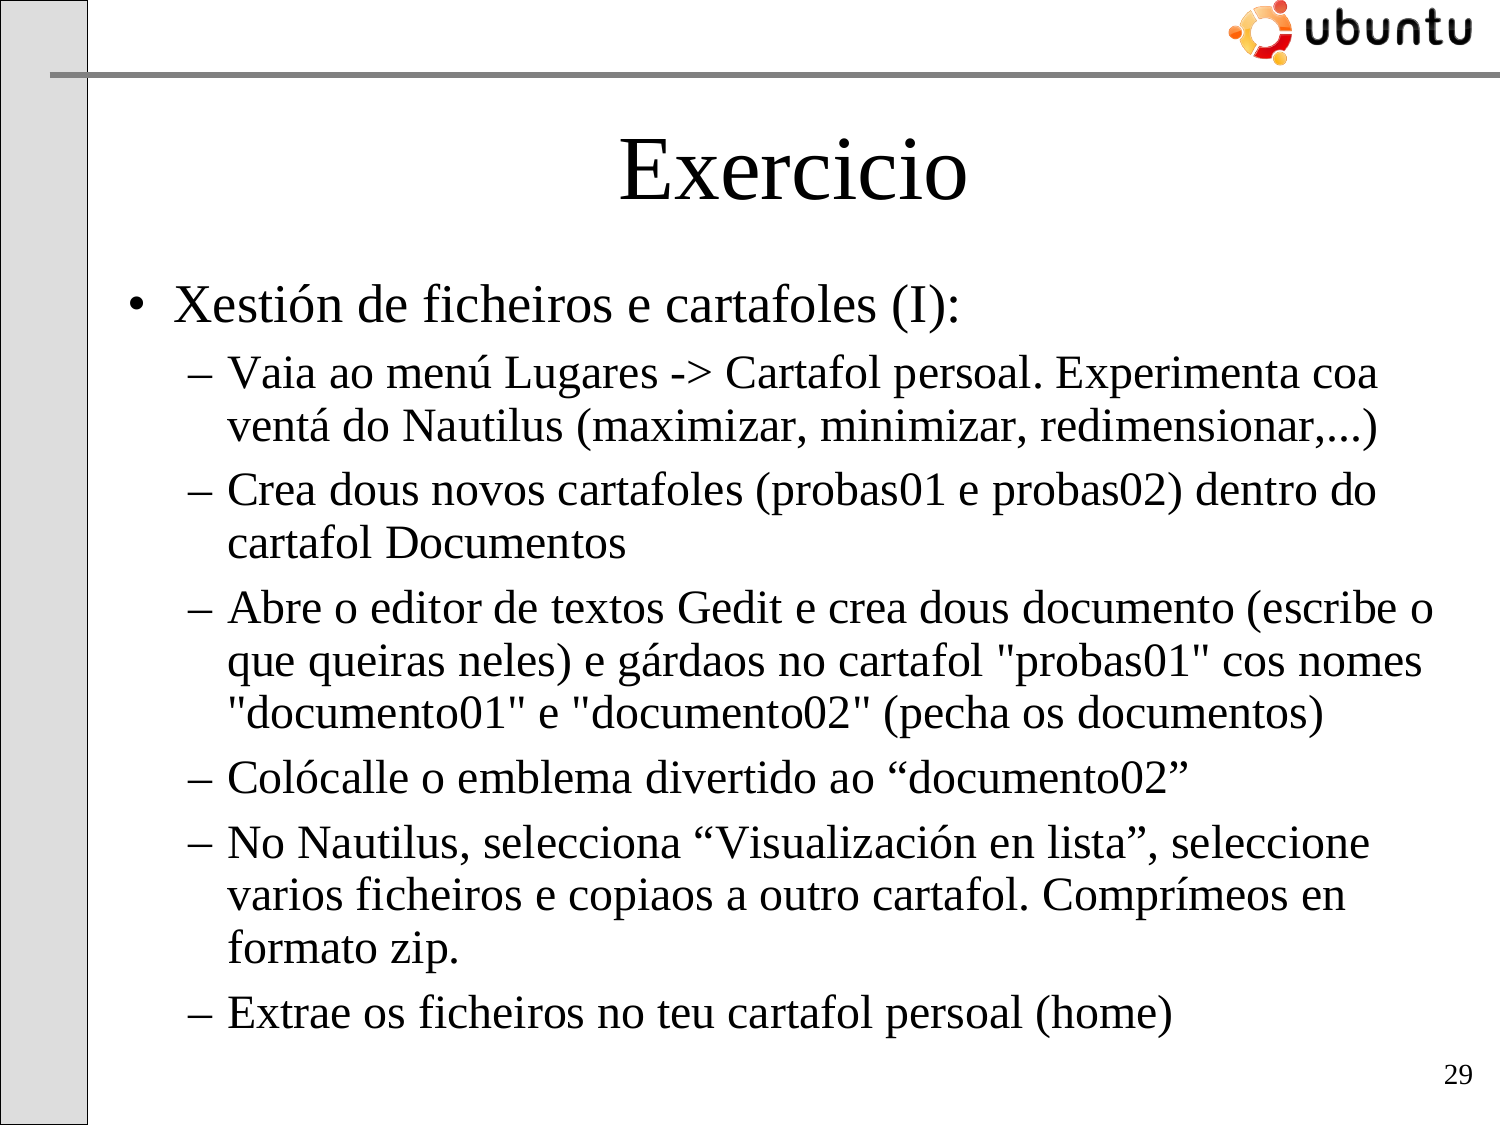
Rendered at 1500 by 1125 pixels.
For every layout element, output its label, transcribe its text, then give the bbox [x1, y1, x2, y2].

title Exercicio [112, 99, 1477, 237]
list Xestión de ficheiros e cartafoles (I): Vaia ao menú Lugares -> Cartafol persoal. Experimenta coa ventá do Nautilus (maximizar, minimizar, redimensionar,...) Crea dous novos cartafoles (probas01 e probas02) dentro do cartafol Documentos Abre o editor de textos Gedit e crea dous documento (escribe o que queiras neles) e gárdaos no cartafol "probas01" cos nomes "documento01" e "documento02" (pecha os documentos) Colócalle o emblema divertido ao “documento02” No Nautilus, selecciona “Visualización en lista”, seleccione varios ficheiros e copiaos a outro cartafol. Comprímeos en formato zip. Extrae os ficheiros no teu cartafol persoal (home) [112, 265, 1477, 1093]
picture [1221, 0, 1483, 71]
